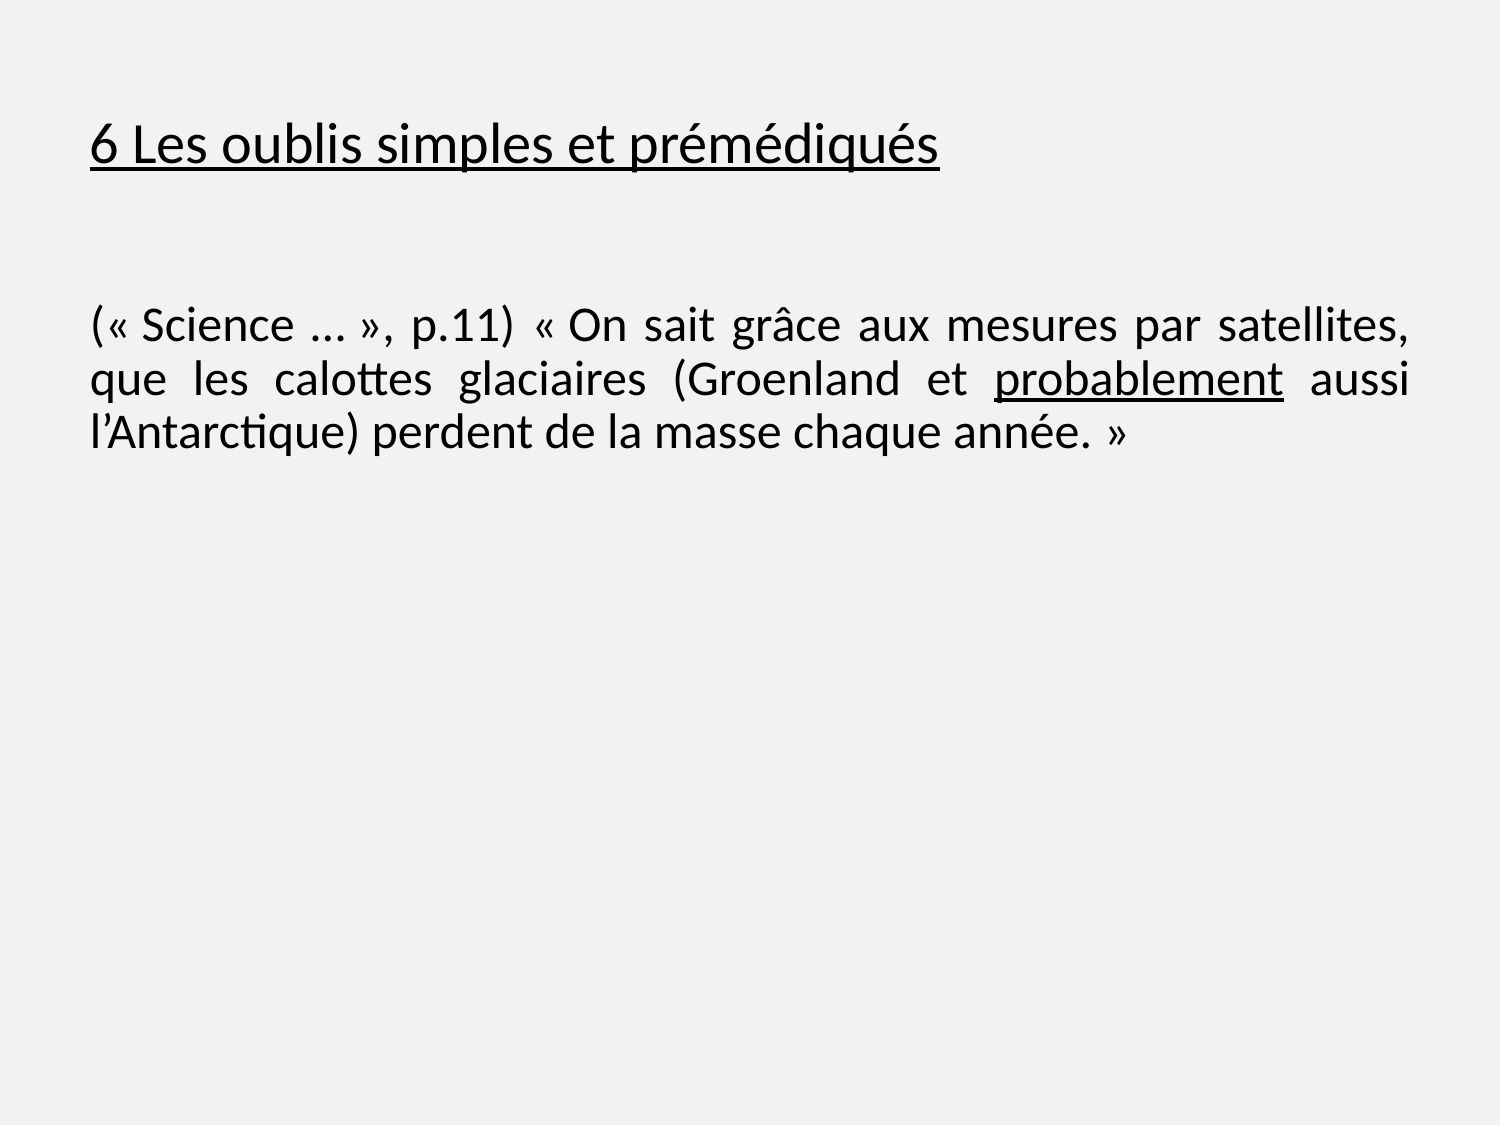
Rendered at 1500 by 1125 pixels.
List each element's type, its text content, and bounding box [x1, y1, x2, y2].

list 6 Les oublis simples et prémédiqués (« Science … », p.11) « On sait grâce aux mesures par satellites, que les calottes glaciaires (Groenland et probablement aussi l’Antarctique) perdent de la masse chaque année. » [75, 105, 1425, 848]
